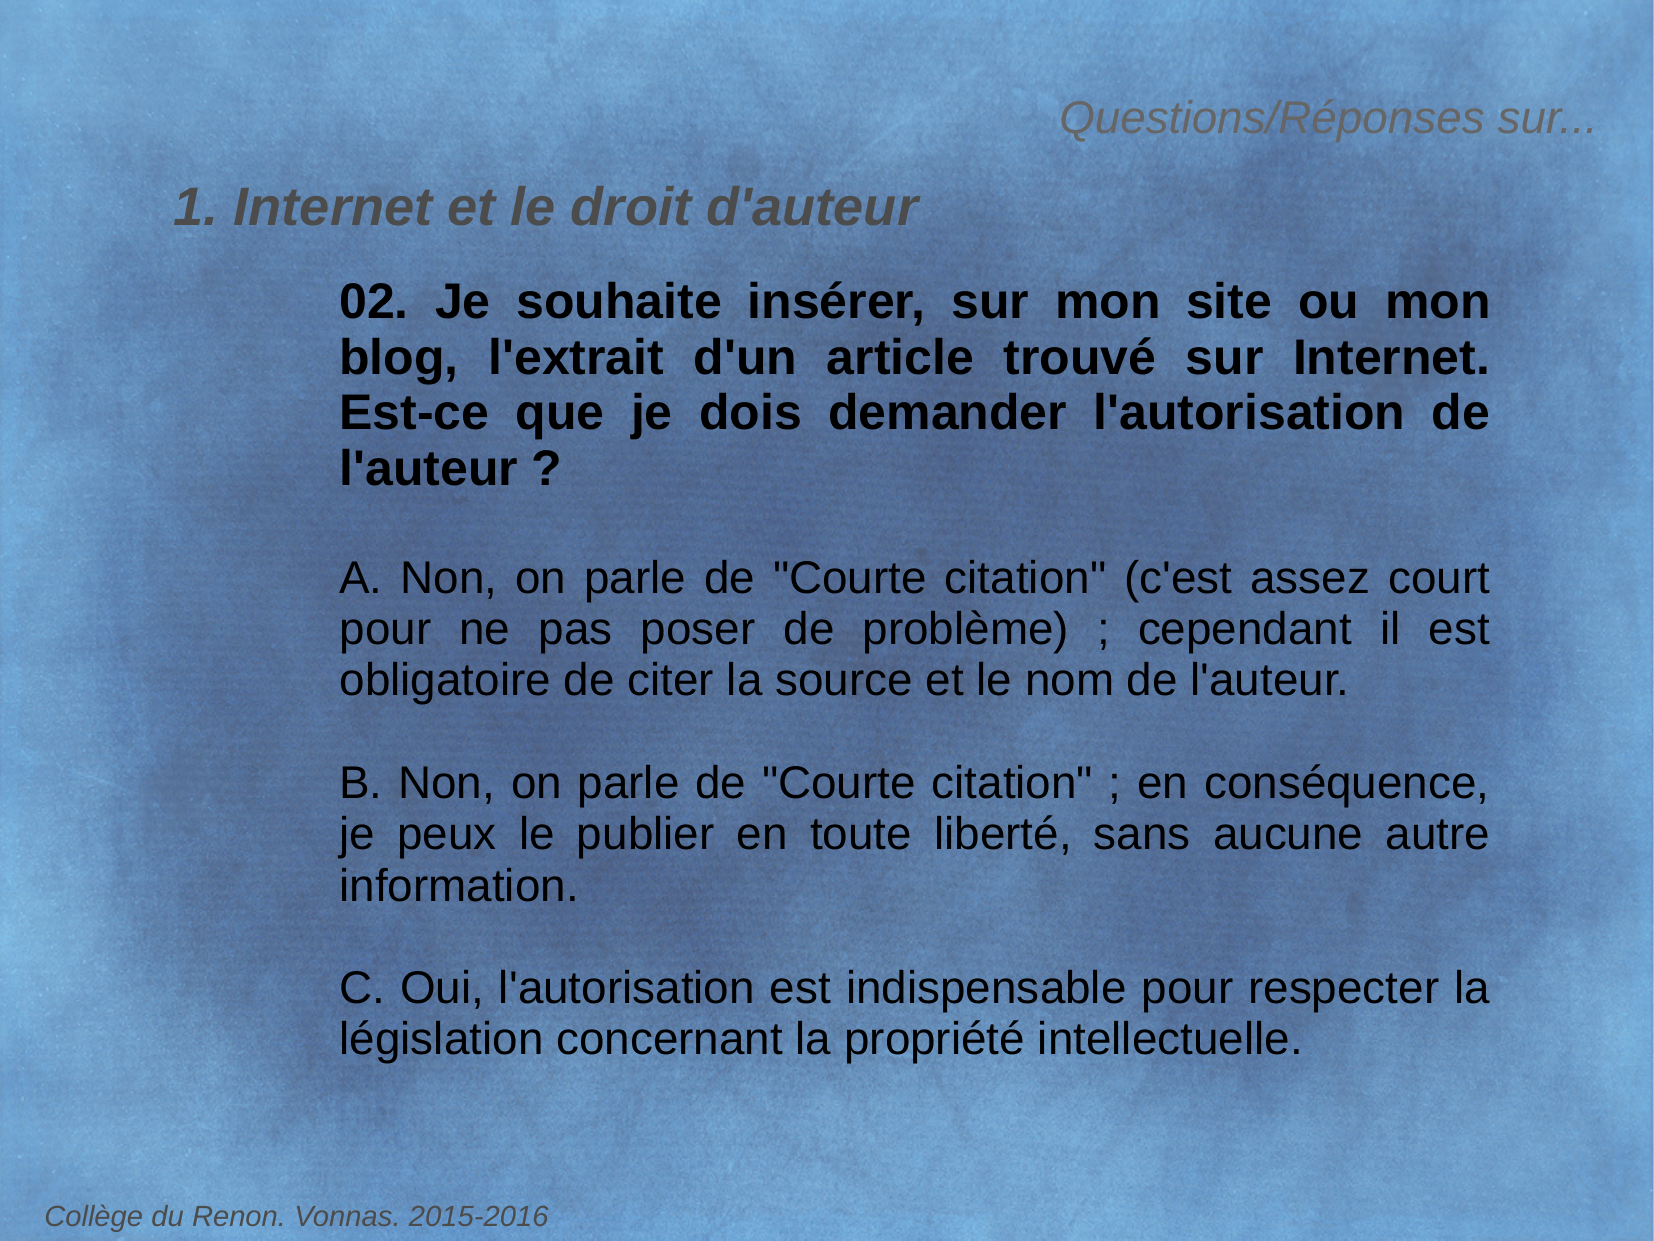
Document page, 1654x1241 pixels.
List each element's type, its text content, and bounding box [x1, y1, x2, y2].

text_box 02. Je souhaite insérer, sur mon site ou mon blog, l'extrait d'un article trouvé sur Internet. Est-ce que je dois demander l'autorisation de l'auteur ? A. Non, on parle de "Courte citation" (c'est assez court pour ne pas poser de problème) ; cependant il est obligatoire de citer la source et le nom de l'auteur. B. Non, on parle de "Courte citation" ; en conséquence, je peux le publier en toute liberté, sans aucune autre information. C. Oui, l'autorisation est indispensable pour respecter la législation concernant la propriété intellectuelle. [324, 265, 1506, 1183]
title Questions/Réponses sur... [1003, 59, 1654, 178]
text_box Collège du Renon. Vonnas. 2015-2016 [29, 1192, 858, 1241]
picture [0, 0, 1654, 1241]
title 1. Internet et le droit d'auteur [59, 147, 1034, 266]
